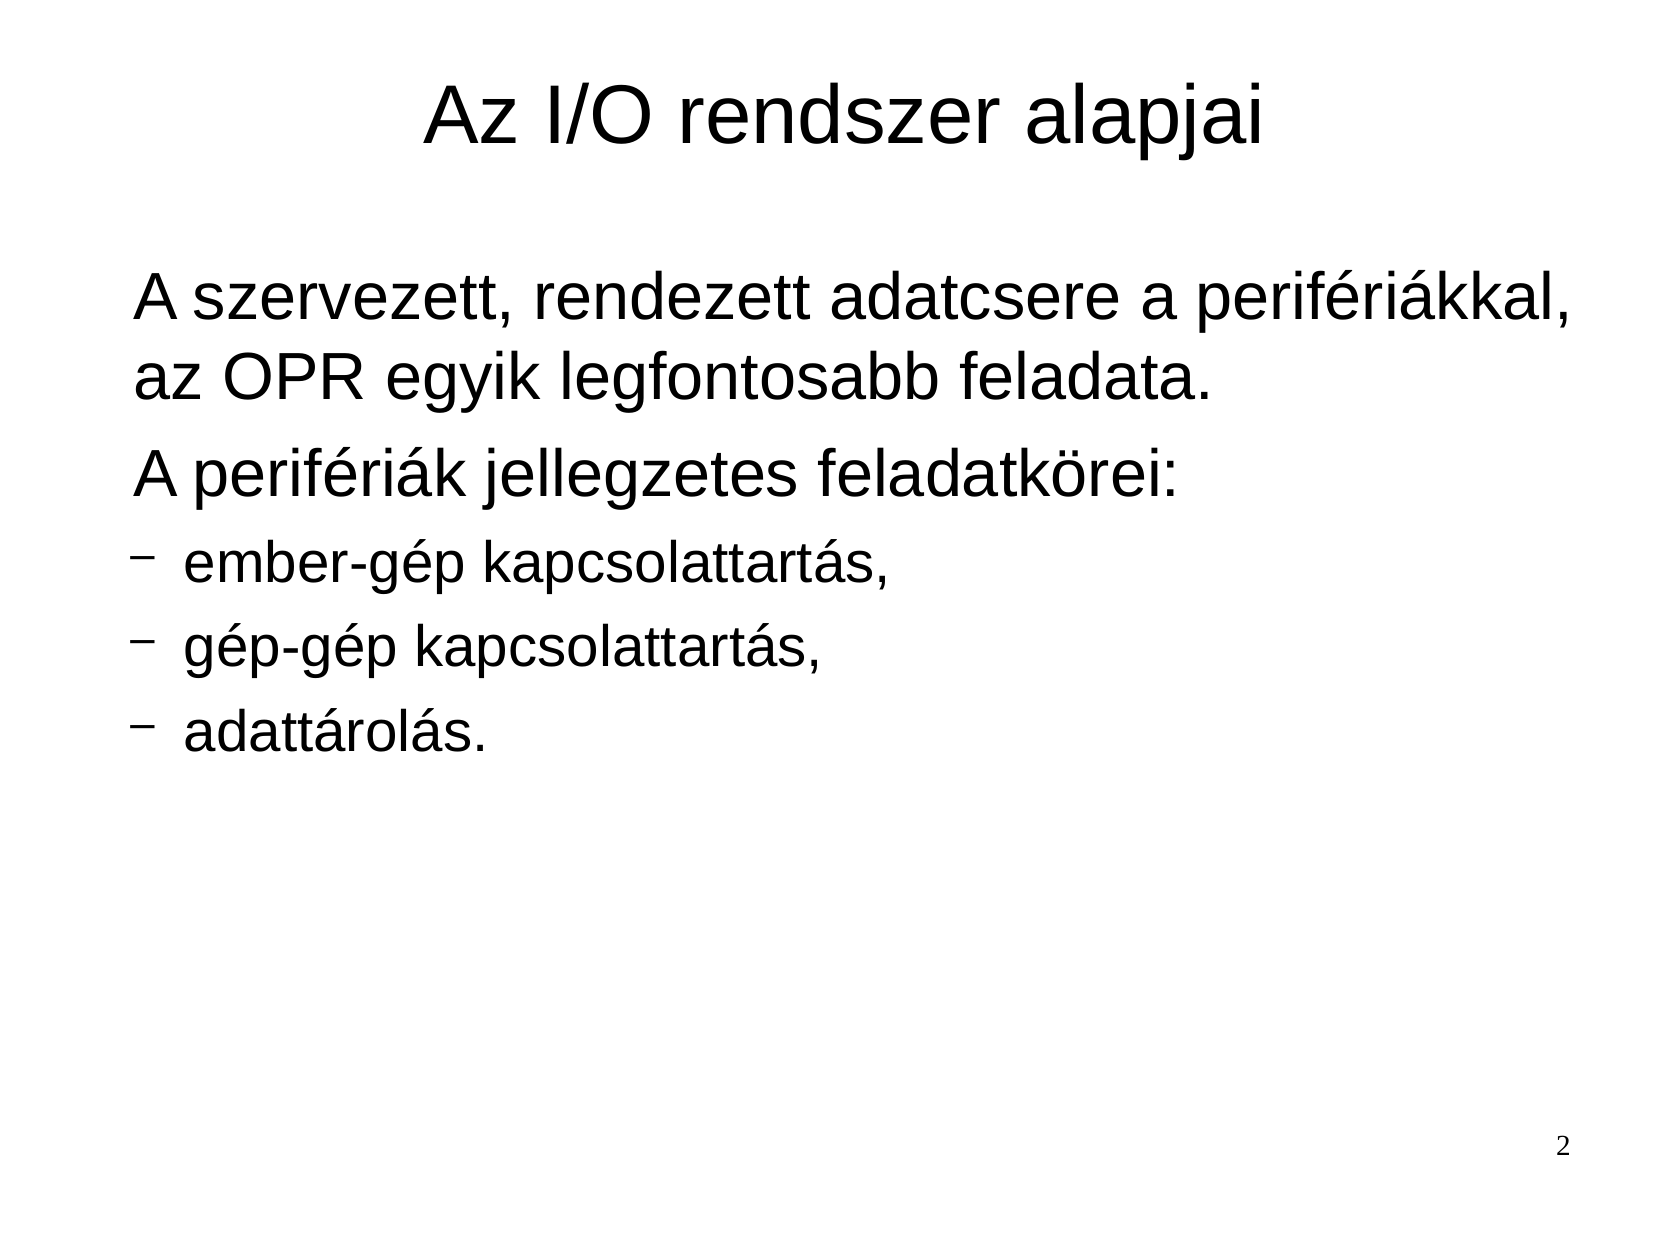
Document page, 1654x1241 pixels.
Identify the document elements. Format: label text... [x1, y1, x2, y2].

list A szervezett, rendezett adatcsere a perifériákkal, az OPR egyik legfontosabb feladata. A perifériák jellegzetes feladatkörei: ember-gép kapcsolattartás, gép-gép kapcsolattartás, adattárolás. [27, 245, 1624, 1131]
title Az I/O rendszer alapjai [124, 6, 1530, 214]
